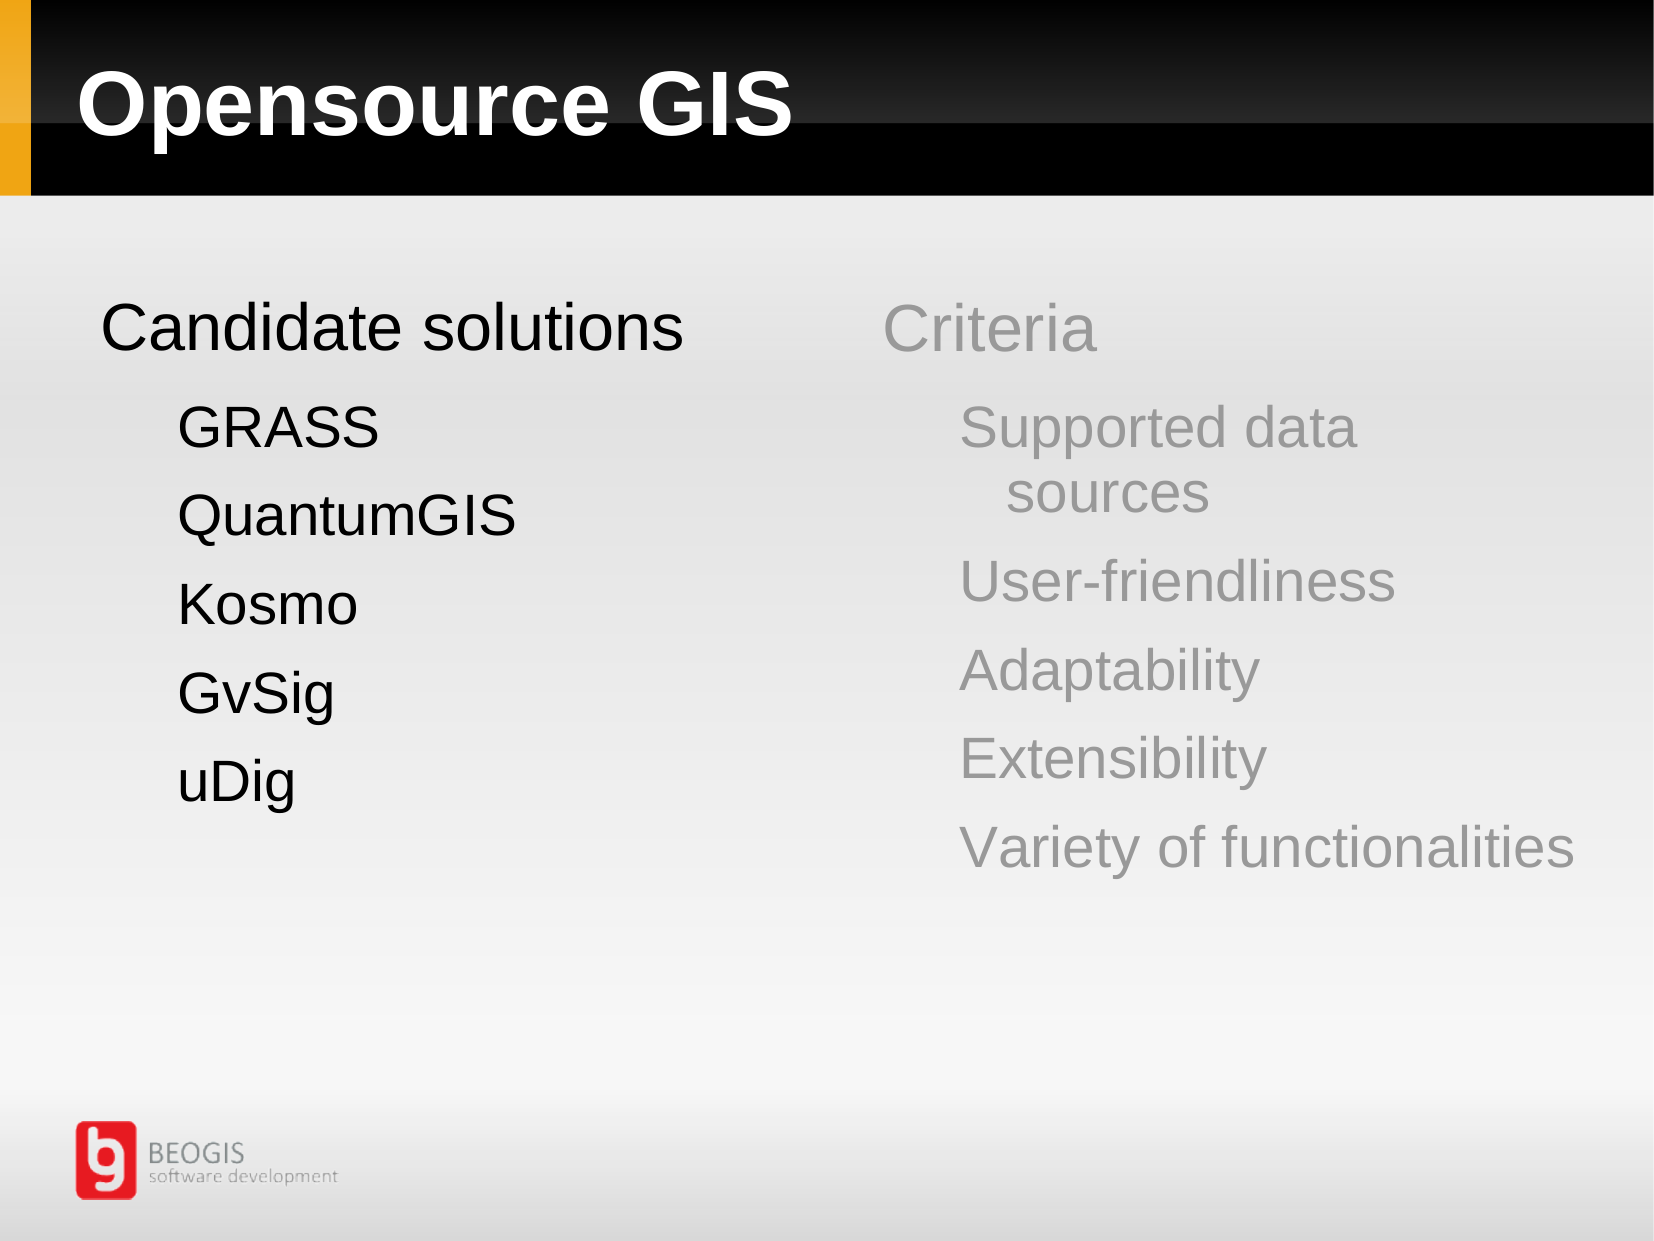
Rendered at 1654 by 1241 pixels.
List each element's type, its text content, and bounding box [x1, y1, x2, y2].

title Opensource GIS [76, 7, 1565, 200]
picture [0, 0, 1654, 1241]
list Criteria Supported data sources User-friendliness Adaptability Extensibility Variety of functionalities [864, 290, 1578, 1095]
list Candidate solutions GRASS QuantumGIS Kosmo GvSig uDig [82, 290, 864, 1094]
